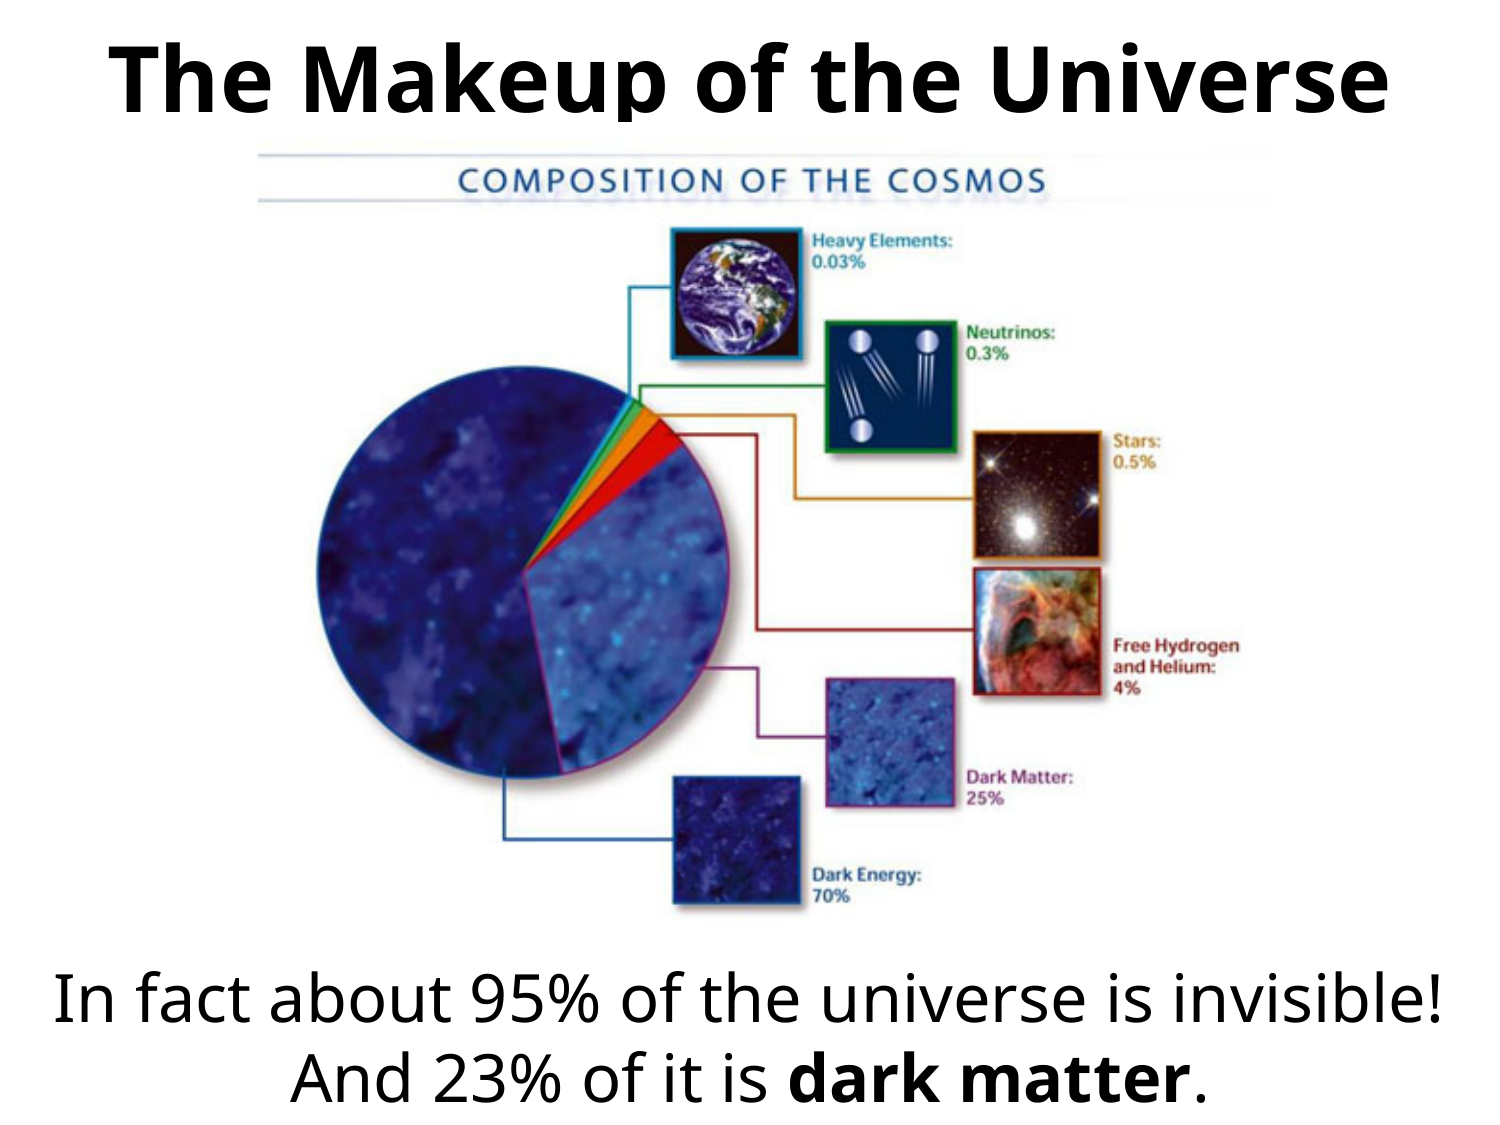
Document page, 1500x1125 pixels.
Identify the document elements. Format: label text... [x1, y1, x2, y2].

picture [257, 122, 1314, 931]
title The Makeup of the Universe [30, 23, 1471, 131]
text_box In fact about 95% of the universe is invisible! And 23% of it is dark matter. [0, 948, 1500, 1123]
